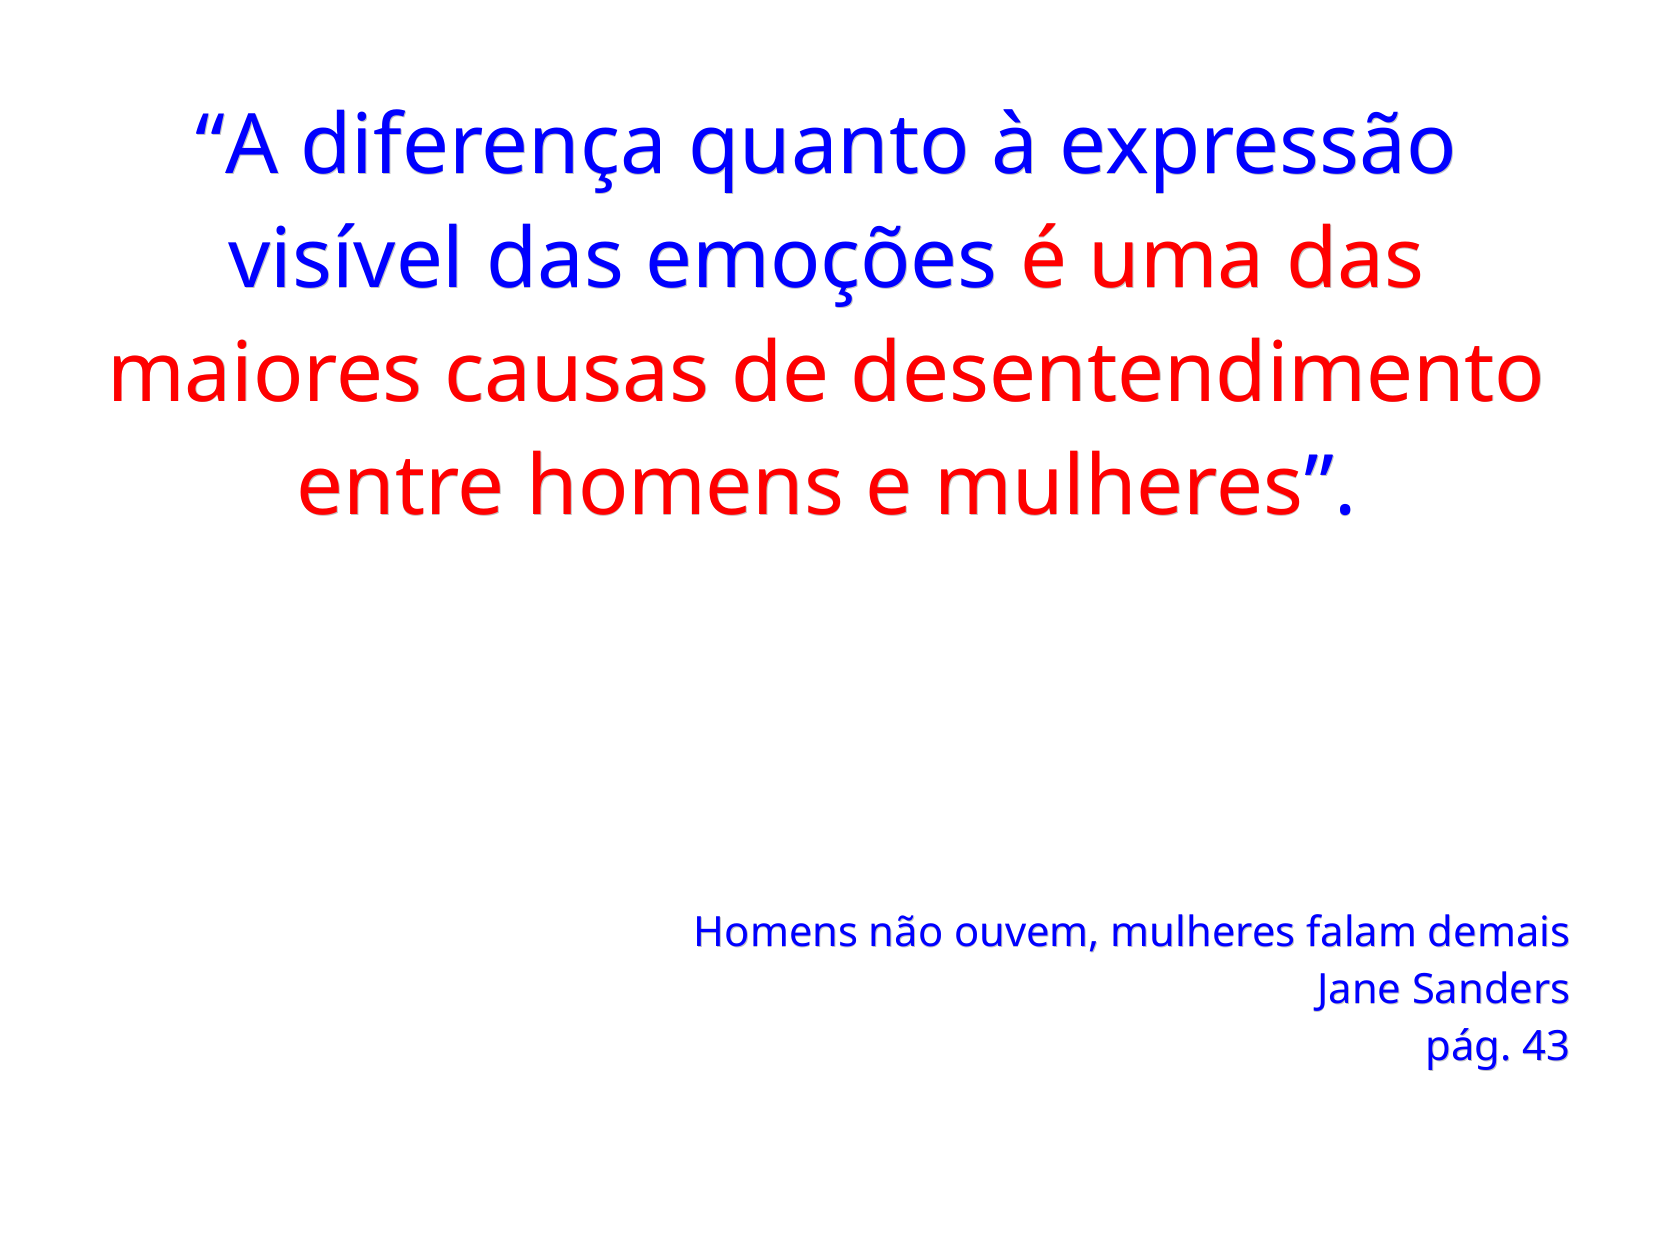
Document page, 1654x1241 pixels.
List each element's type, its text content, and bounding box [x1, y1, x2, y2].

subtitle “A diferença quanto à expressão visível das emoções é uma das maiores causas de desentendimento entre homens e mulheres”. Homens não ouvem, mulheres falam demais Jane Sanders pág. 43 [82, 56, 1571, 1102]
